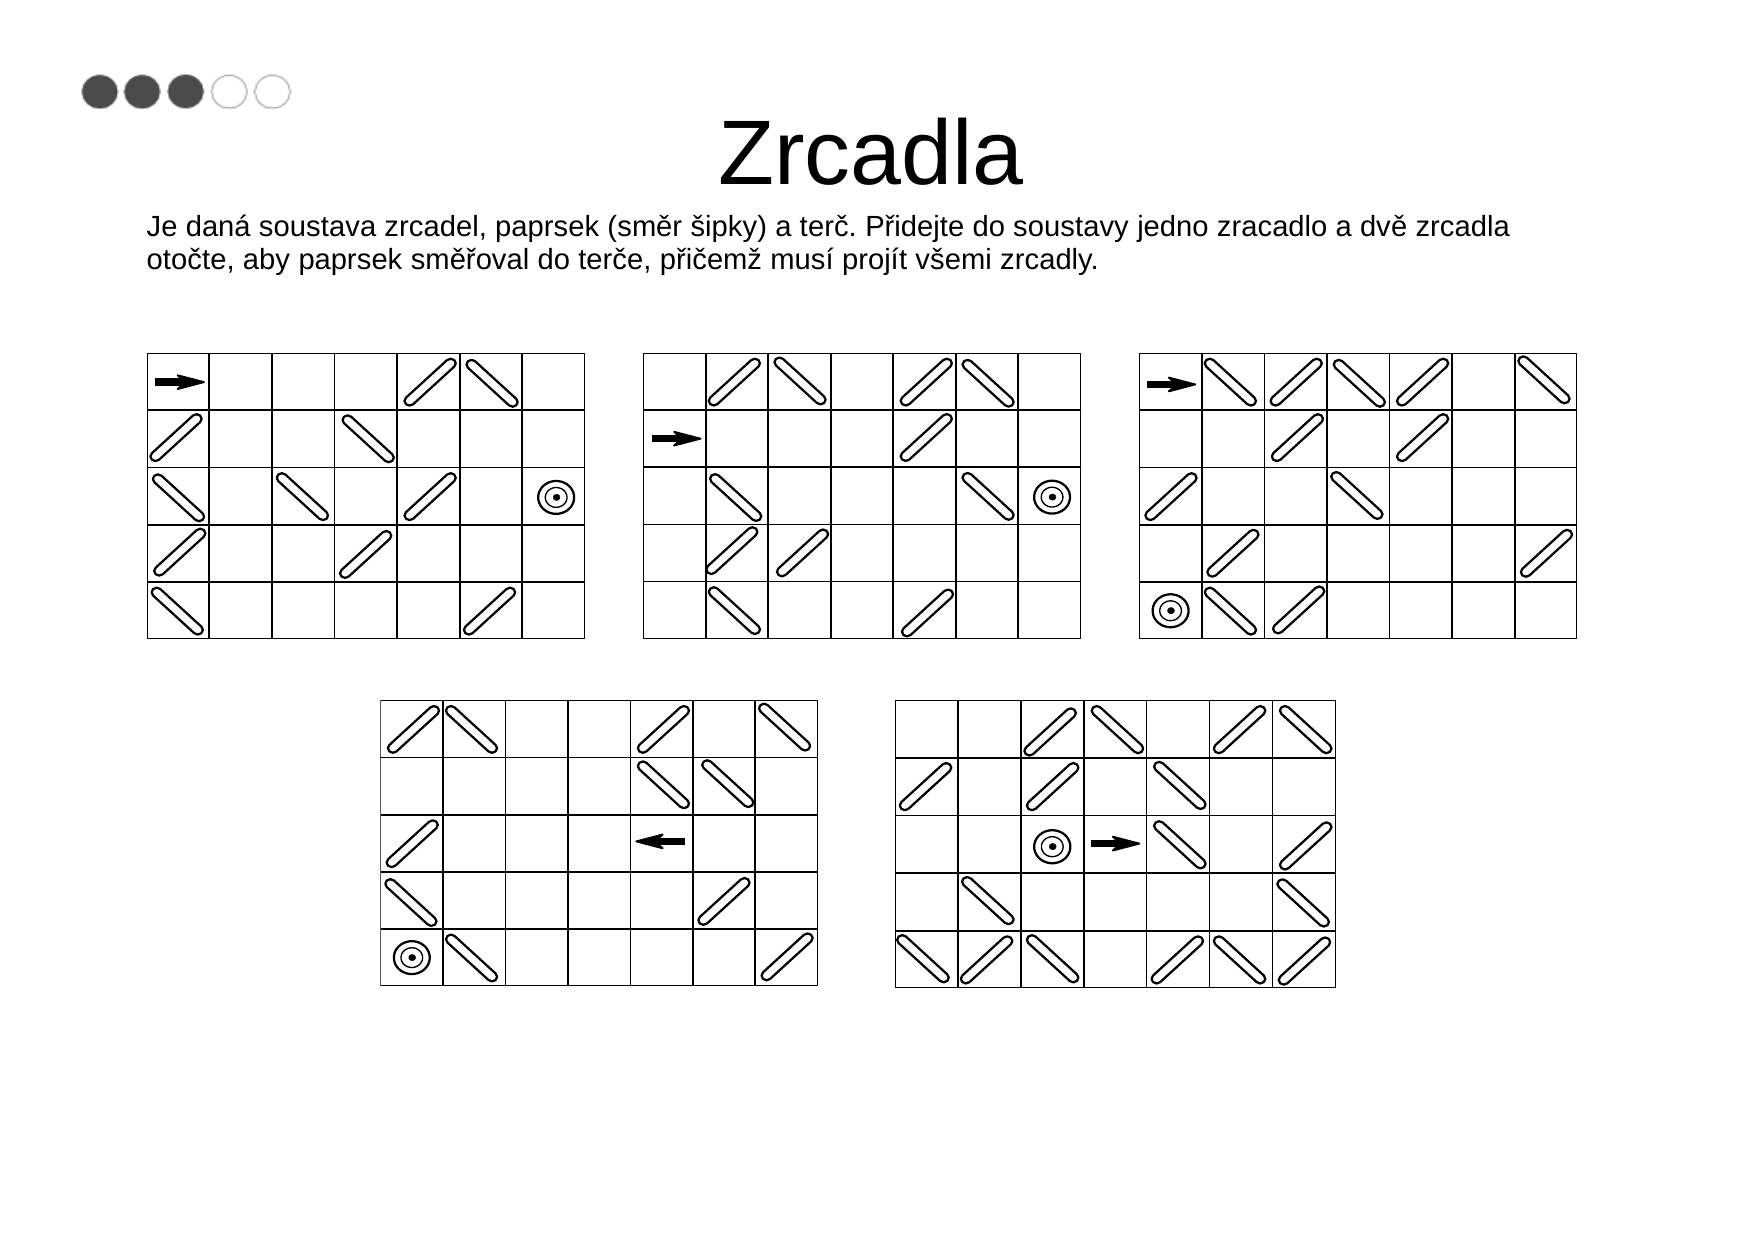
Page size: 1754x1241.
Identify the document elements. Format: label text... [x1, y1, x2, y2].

picture [643, 352, 1082, 640]
picture [146, 352, 586, 640]
text_box Je daná soustava zrcadel, paprsek (směr šipky) a terč. Přidejte do soustavy jedno zracadlo a dvě zrcadla otočte, aby paprsek směřoval do terče, přičemž musí projít všemi zrcadly. [146, 210, 1608, 309]
title Zrcadla [135, 58, 1608, 247]
picture [1139, 352, 1579, 640]
picture [74, 72, 293, 113]
picture [894, 700, 1337, 989]
picture [380, 700, 819, 987]
